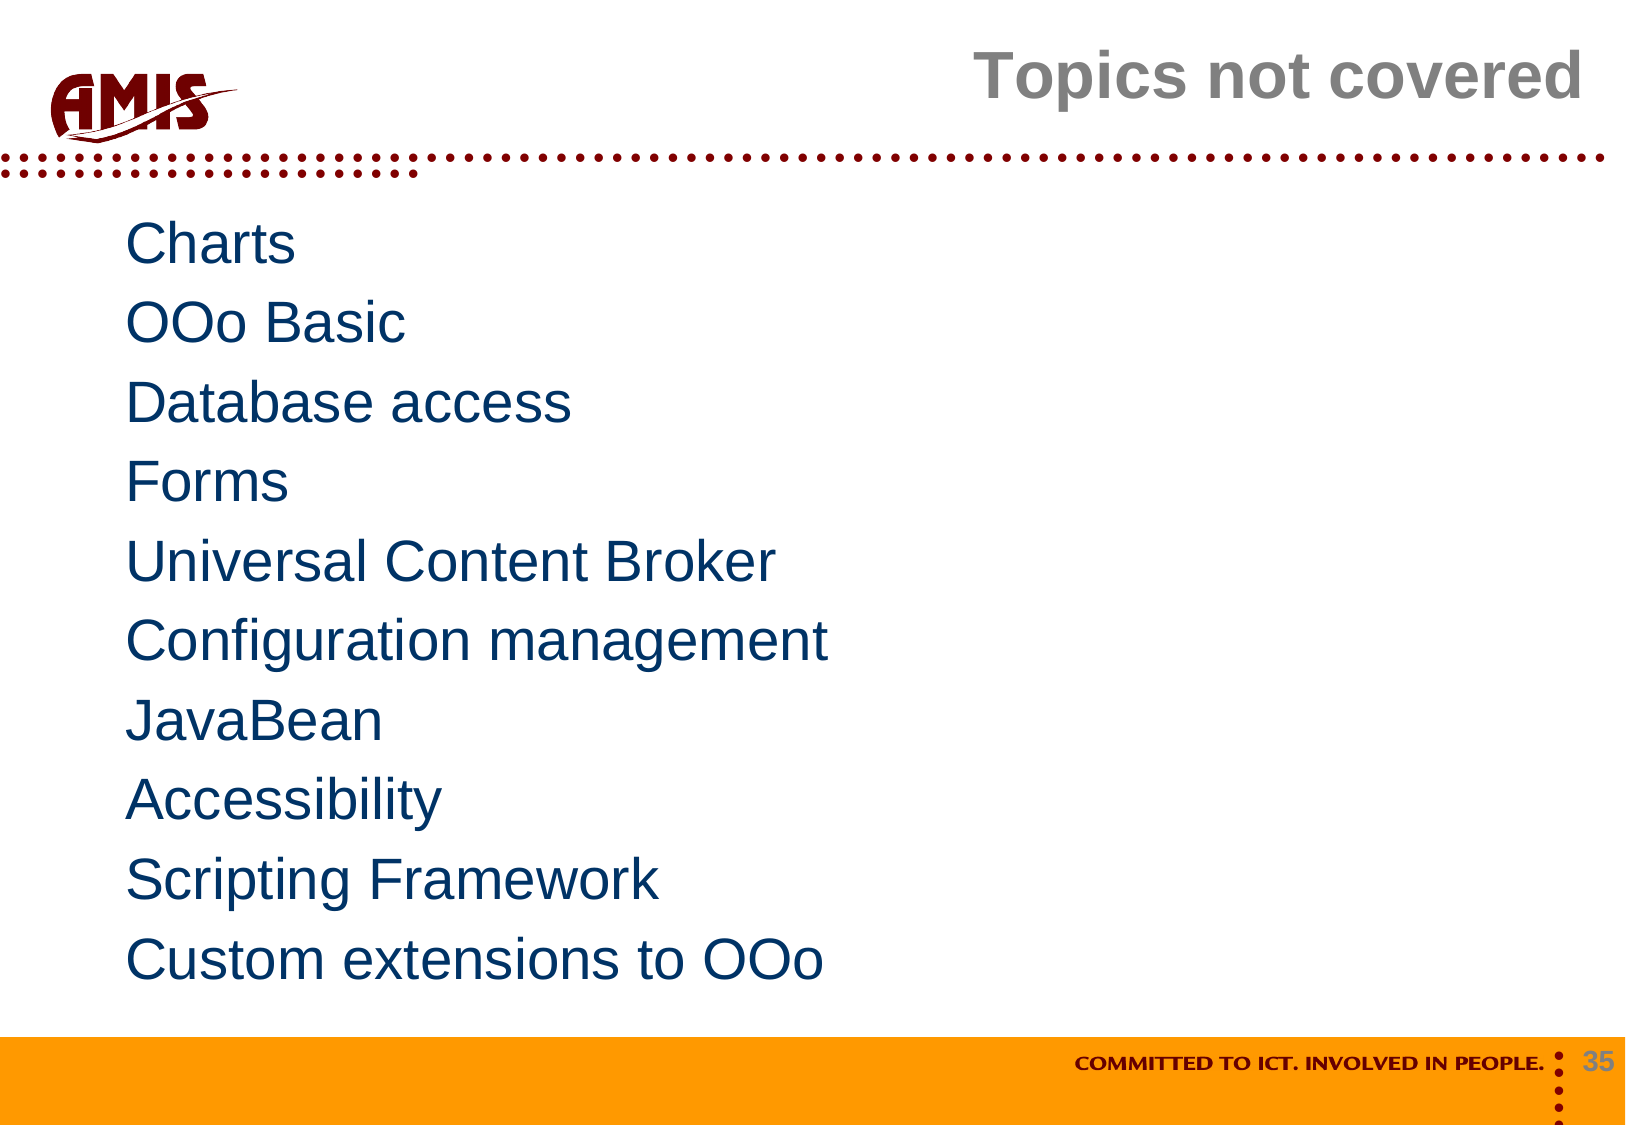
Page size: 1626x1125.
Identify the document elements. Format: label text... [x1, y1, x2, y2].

picture [50, 73, 238, 144]
list Charts OOo Basic Database access Forms Universal Content Broker Configuration management JavaBean Accessibility Scripting Framework Custom extensions to OOo [124, 210, 1500, 1061]
picture [1074, 1055, 1544, 1071]
title Topics not covered [262, 27, 1585, 123]
